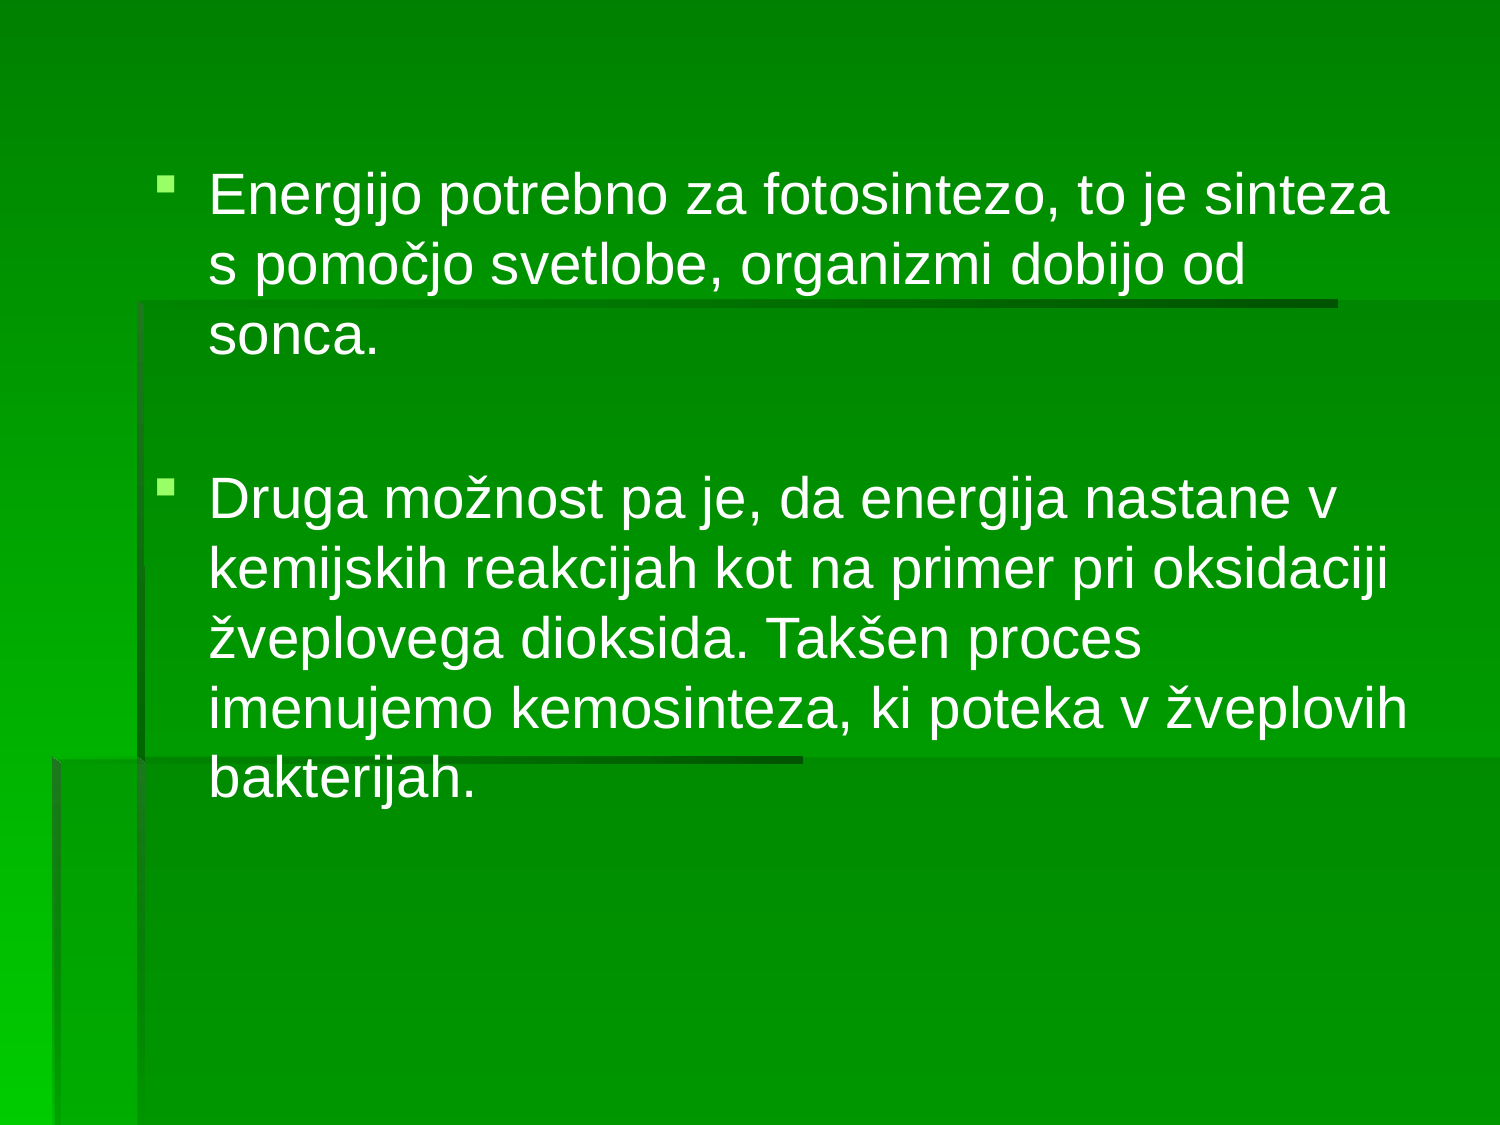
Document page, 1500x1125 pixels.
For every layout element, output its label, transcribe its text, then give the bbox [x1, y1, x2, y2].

list Energijo potrebno za fotosintezo, to je sinteza s pomočjo svetlobe, organizmi dobijo od sonca. Druga možnost pa je, da energija nastane v kemijskih reakcijah kot na primer pri oksidaciji žveplovega dioksida. Takšen proces imenujemo kemosinteza, ki poteka v žveplovih bakterijah. [137, 148, 1451, 1000]
